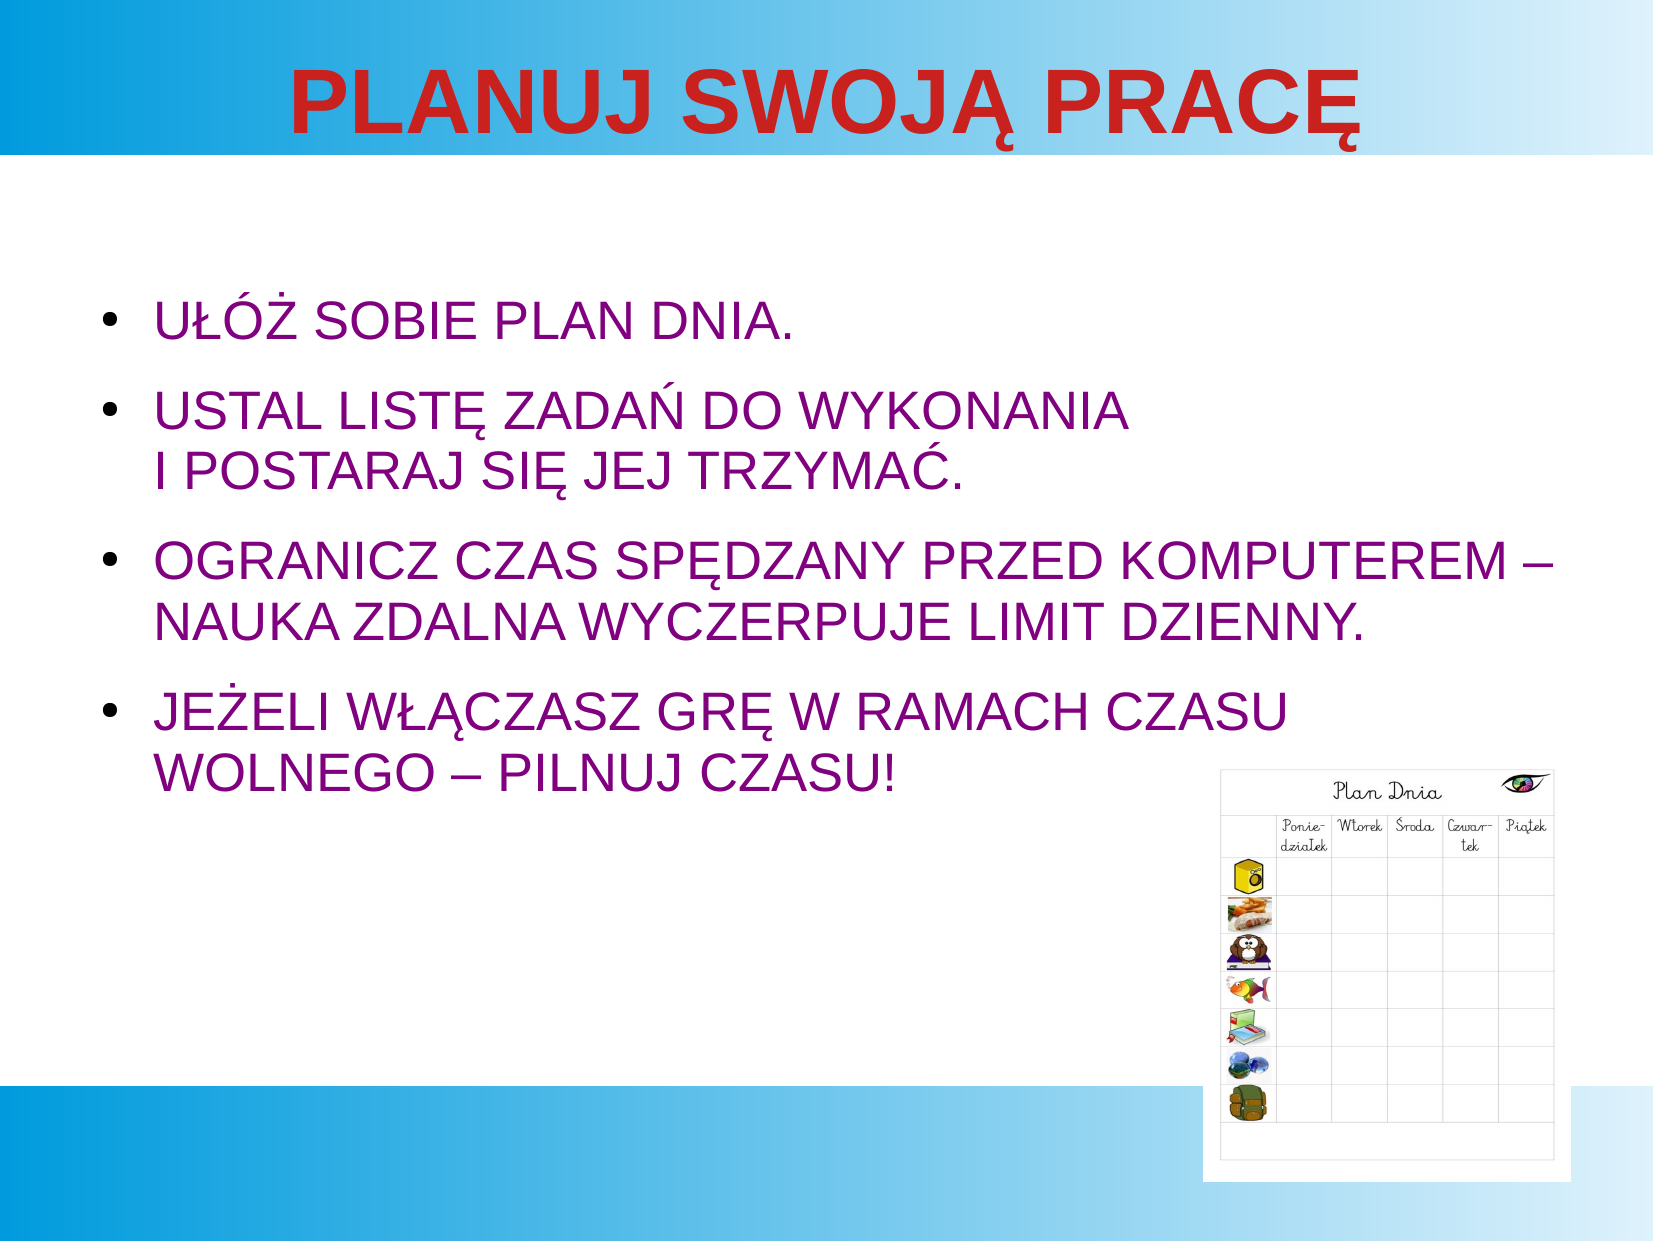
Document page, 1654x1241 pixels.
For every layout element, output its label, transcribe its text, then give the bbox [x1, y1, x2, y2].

title PLANUJ SWOJĄ PRACĘ [82, 49, 1571, 155]
picture [1203, 755, 1571, 1182]
list UŁÓŻ SOBIE PLAN DNIA. USTAL LISTĘ ZADAŃ DO WYKONANIA I POSTARAJ SIĘ JEJ TRZYMAĆ. OGRANICZ CZAS SPĘDZANY PRZED KOMPUTEREM – NAUKA ZDALNA WYCZERPUJE LIMIT DZIENNY. JEŻELI WŁĄCZASZ GRĘ W RAMACH CZASU WOLNEGO – PILNUJ CZASU! [82, 290, 1571, 1010]
